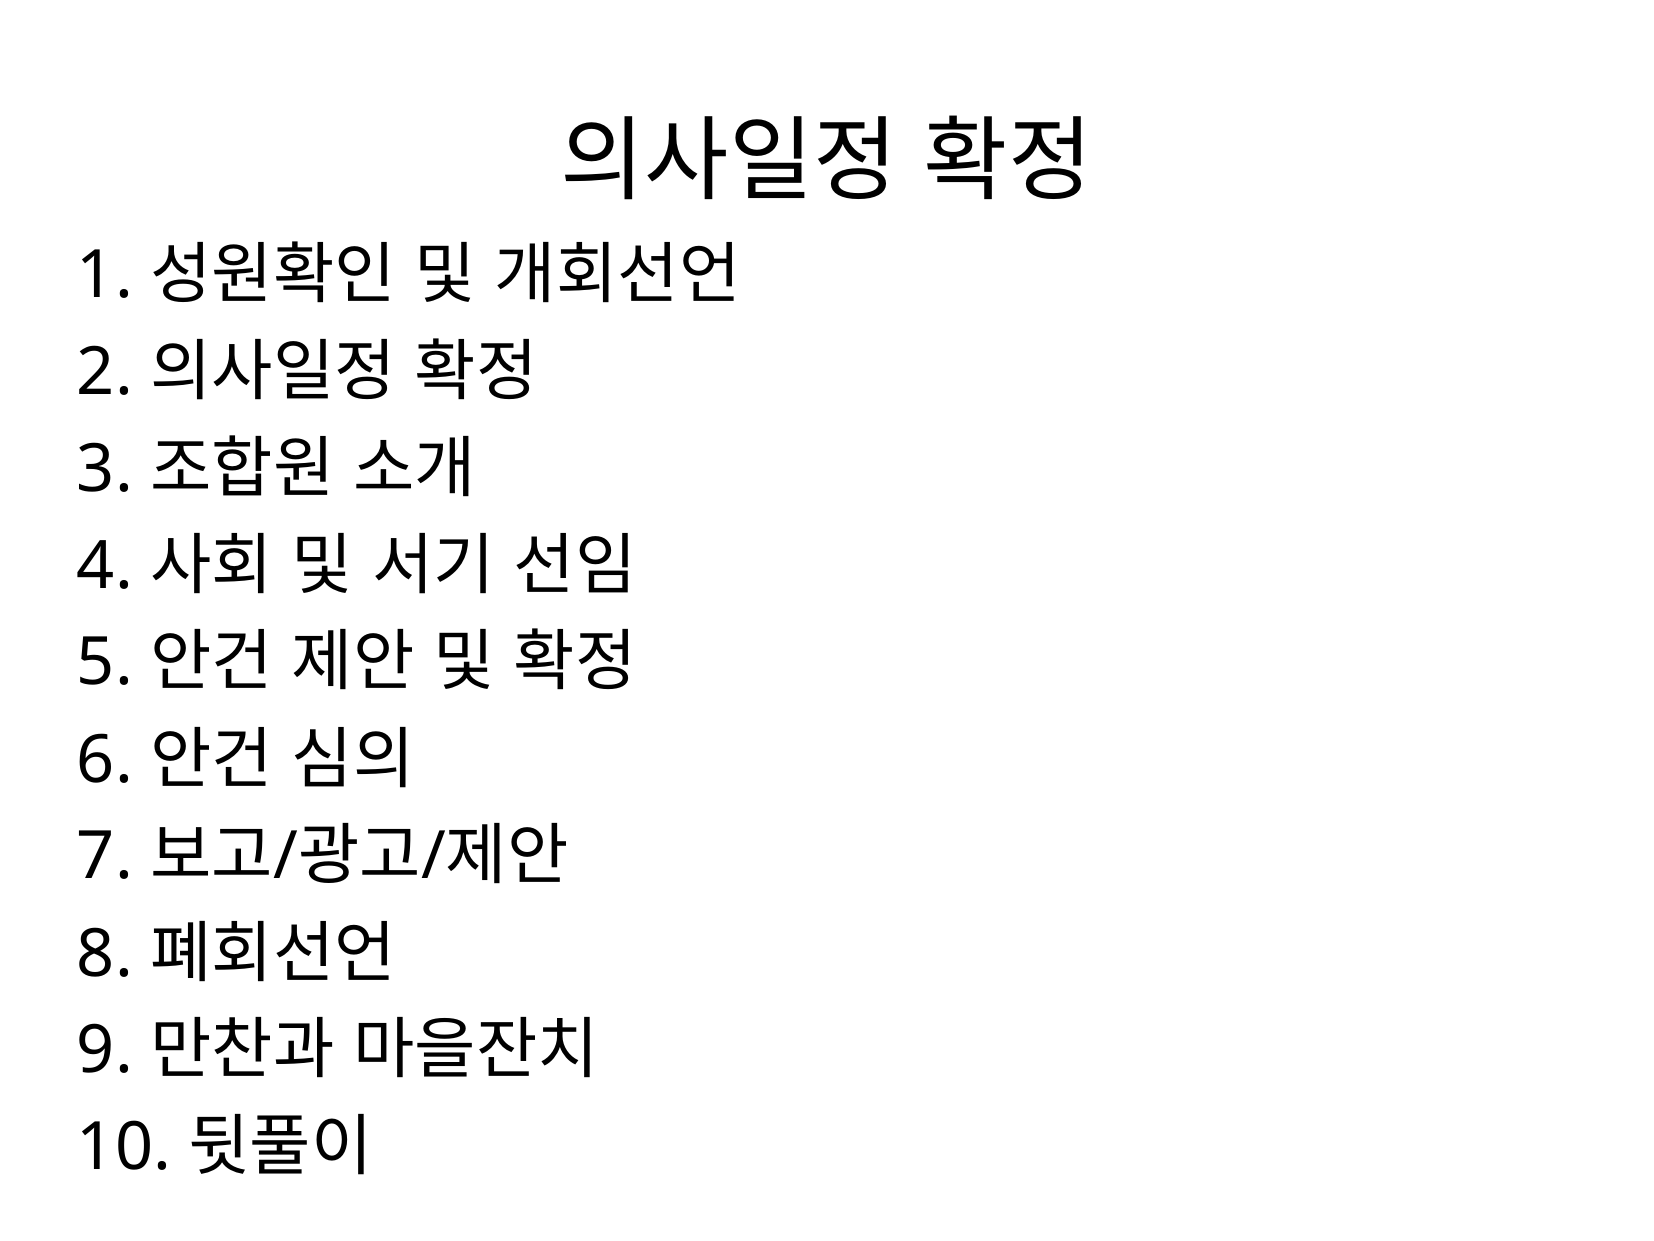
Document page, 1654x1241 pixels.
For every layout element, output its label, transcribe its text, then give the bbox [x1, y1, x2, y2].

title 의사일정 확정 [224, 248, 243, 257]
title 의사일정 확정 [82, 49, 1571, 257]
subtitle 1. 성원확인 및 개회선언 2. 의사일정 확정 3. 조합원 소개 4. 사회 및 서기 선임 5. 안건 제안 및 확정 6. 안건 심의 7. 보고/광고/제안 8. 폐회선언 9. 만찬과 마을잔치 10. 뒷풀이 [76, 295, 1565, 1114]
